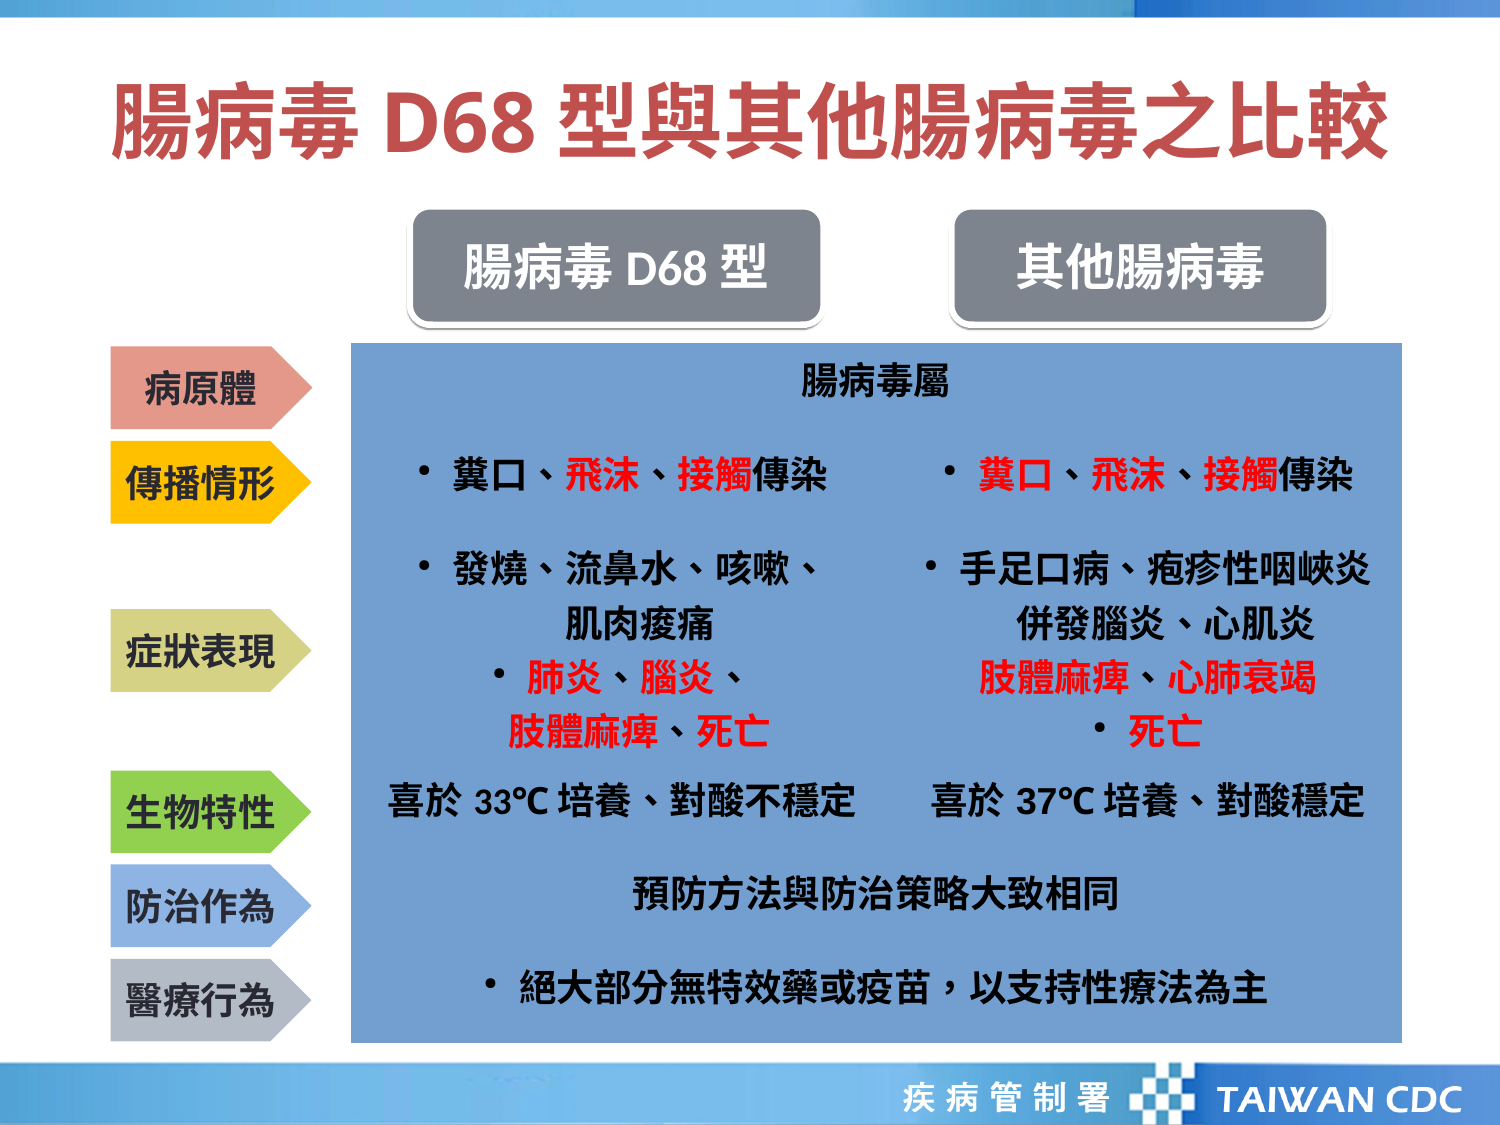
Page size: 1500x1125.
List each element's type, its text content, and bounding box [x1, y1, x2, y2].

table_cell 預防方法與防治策略大致相同 [351, 857, 1402, 950]
text_box 傳播情形 [110, 440, 312, 524]
text_box 病原體 [110, 346, 313, 430]
text_box 症狀表現 [110, 609, 312, 692]
table_cell 喜於37℃培養、對酸穩定 [894, 764, 1402, 857]
text_box 生物特性 [110, 770, 312, 854]
text_box 腸病毒D68型 [409, 214, 824, 325]
table_cell 發燒、流鼻水、咳嗽、 肌肉痠痛 肺炎、腦炎、 肢體麻痺、死亡 [351, 532, 894, 764]
table_cell 手足口病、疱疹性咽峽炎 併發腦炎、心肌炎 肢體麻痺、心肺衰竭 死亡 [894, 532, 1402, 764]
title 腸病毒D68型與其他腸病毒之比較 [75, 25, 1426, 214]
table_cell 喜於33℃培養、對酸不穩定 [351, 764, 894, 857]
table_cell 糞口、飛沫、接觸傳染 [351, 438, 894, 532]
text_box 防治作為 [110, 864, 312, 948]
table_cell 糞口、飛沫、接觸傳染 [894, 438, 1402, 532]
table_header 腸病毒屬 [351, 343, 1402, 438]
table_cell 絕大部分無特效藥或疫苗，以支持性療法為主 [351, 950, 1402, 1043]
text_box 醫療行為 [110, 958, 312, 1042]
text_box 其他腸病毒 [951, 214, 1330, 325]
